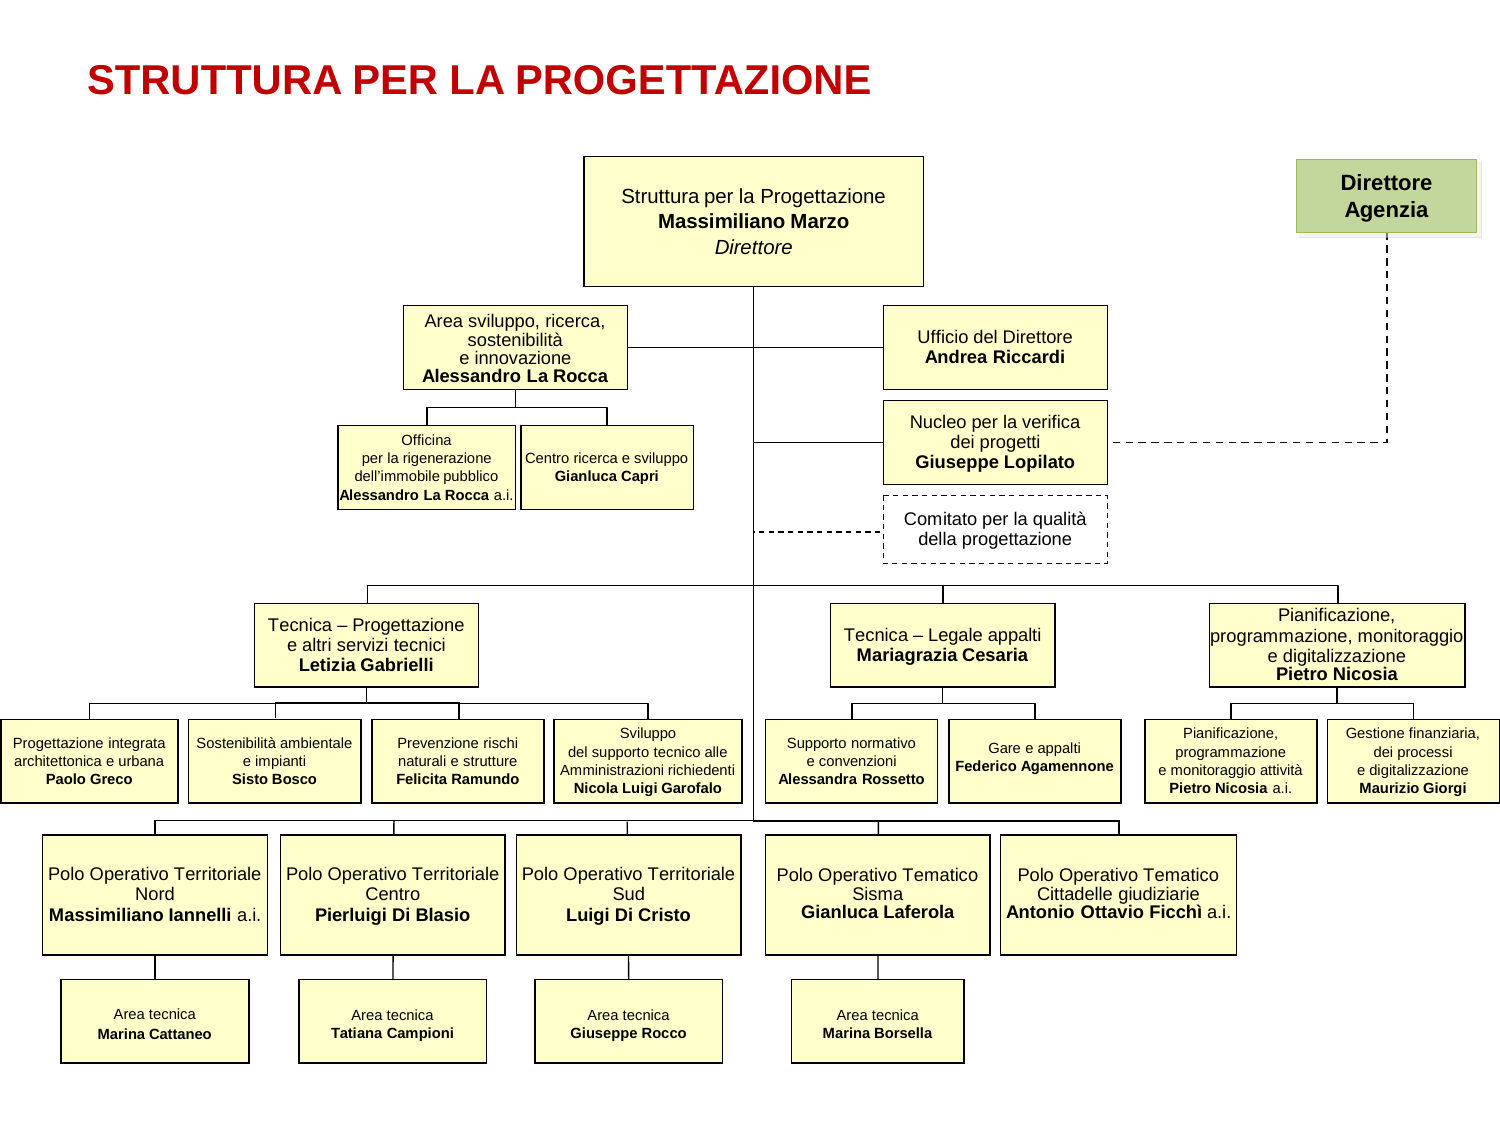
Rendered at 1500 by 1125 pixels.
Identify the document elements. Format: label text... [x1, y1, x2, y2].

text_box STRUTTURA PER LA PROGETTAZIONE [72, 45, 1462, 128]
picture [0, 155, 1500, 1064]
